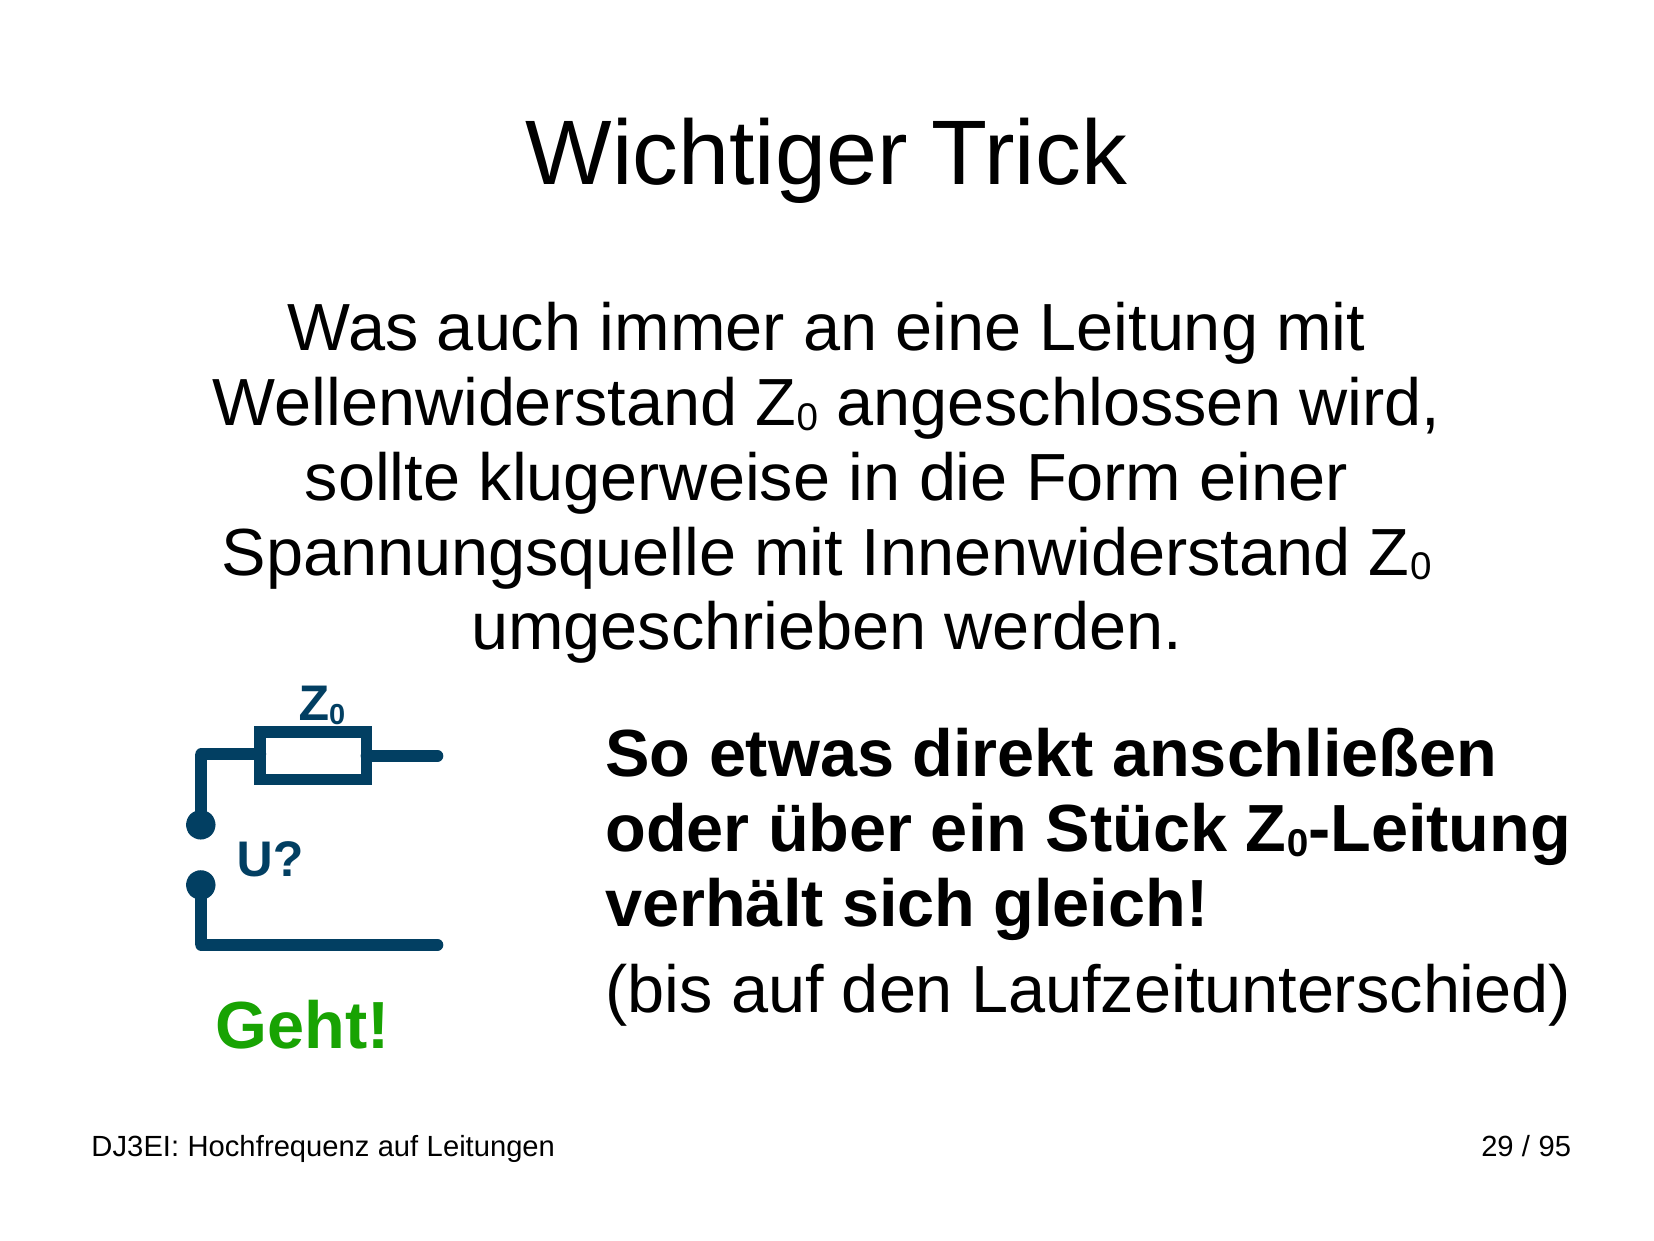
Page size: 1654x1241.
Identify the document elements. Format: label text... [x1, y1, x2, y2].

text_box U? [215, 818, 361, 901]
text_box Geht! [200, 980, 543, 1075]
list Was auch immer an eine Leitung mit Wellenwiderstand Z0 angeschlossen wird, sollte klugerweise in die Form einer Spannungsquelle mit Innenwiderstand Z0 umgeschrieben werden. [82, 290, 1571, 756]
text_box So etwas direkt anschließen oder über ein Stück Z0-Leitung verhält sich gleich! (bis auf den Laufzeitunterschied) [590, 708, 1630, 1080]
text_box [260, 732, 367, 780]
text_box Z0 [277, 661, 367, 745]
title Wichtiger Trick [82, 49, 1571, 257]
